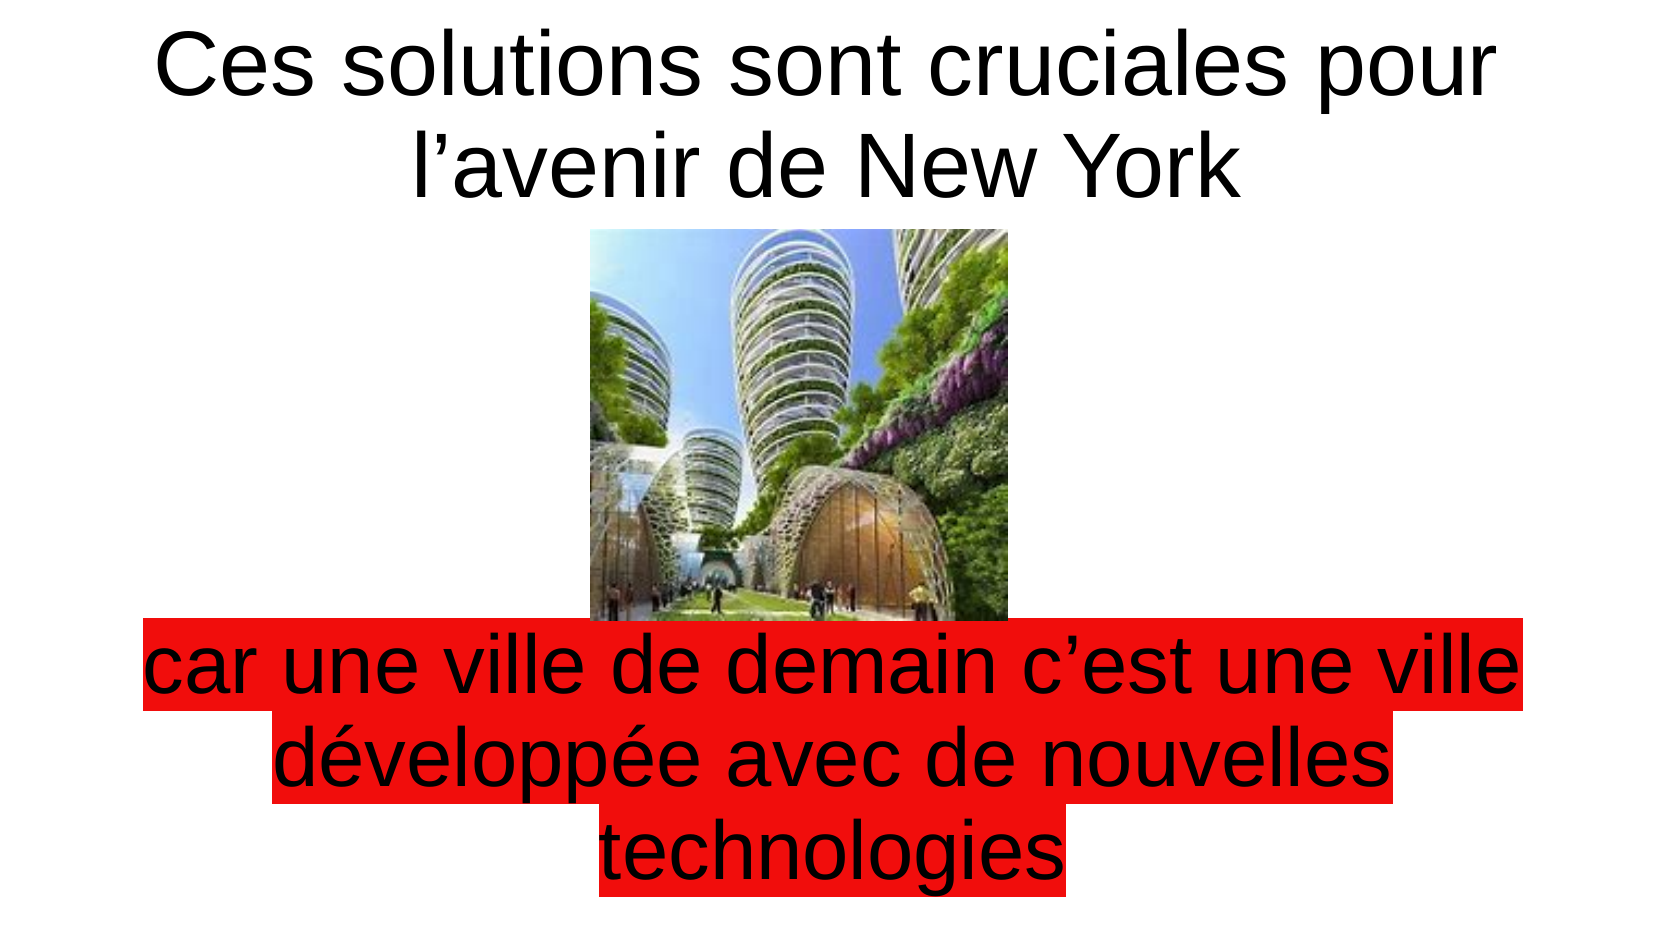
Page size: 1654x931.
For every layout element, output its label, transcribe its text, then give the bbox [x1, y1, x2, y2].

picture [590, 229, 1008, 621]
subtitle car une ville de demain c’est une ville développée avec de nouvelles technologies [88, 464, 1577, 931]
title Ces solutions sont cruciales pour l’avenir de New York [82, 12, 1571, 218]
